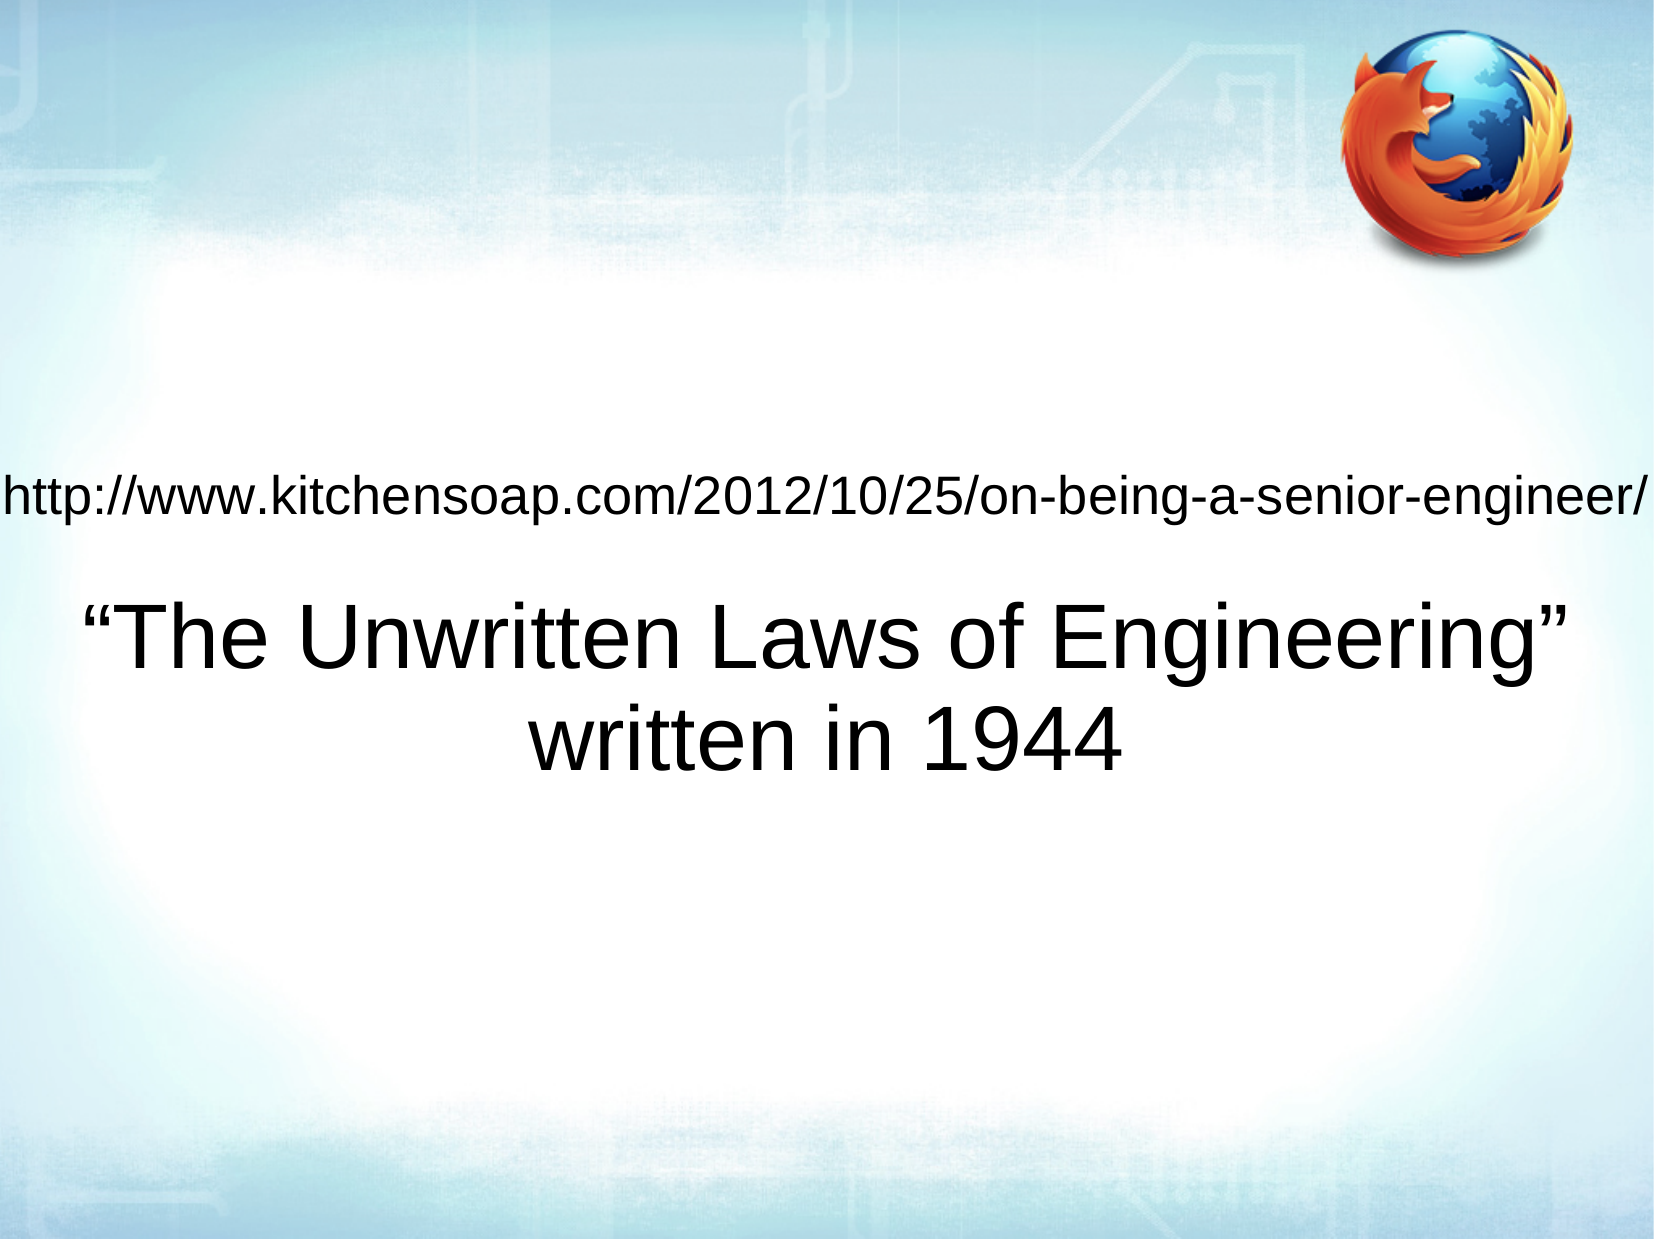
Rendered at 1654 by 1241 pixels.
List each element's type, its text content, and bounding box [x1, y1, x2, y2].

title http://www.kitchensoap.com/2012/10/25/on-being-a-senior-engineer/ “The Unwritten Laws of Engineering” written in 1944 [0, 465, 1654, 792]
picture [0, 792, 1654, 1239]
picture [0, 0, 1654, 465]
